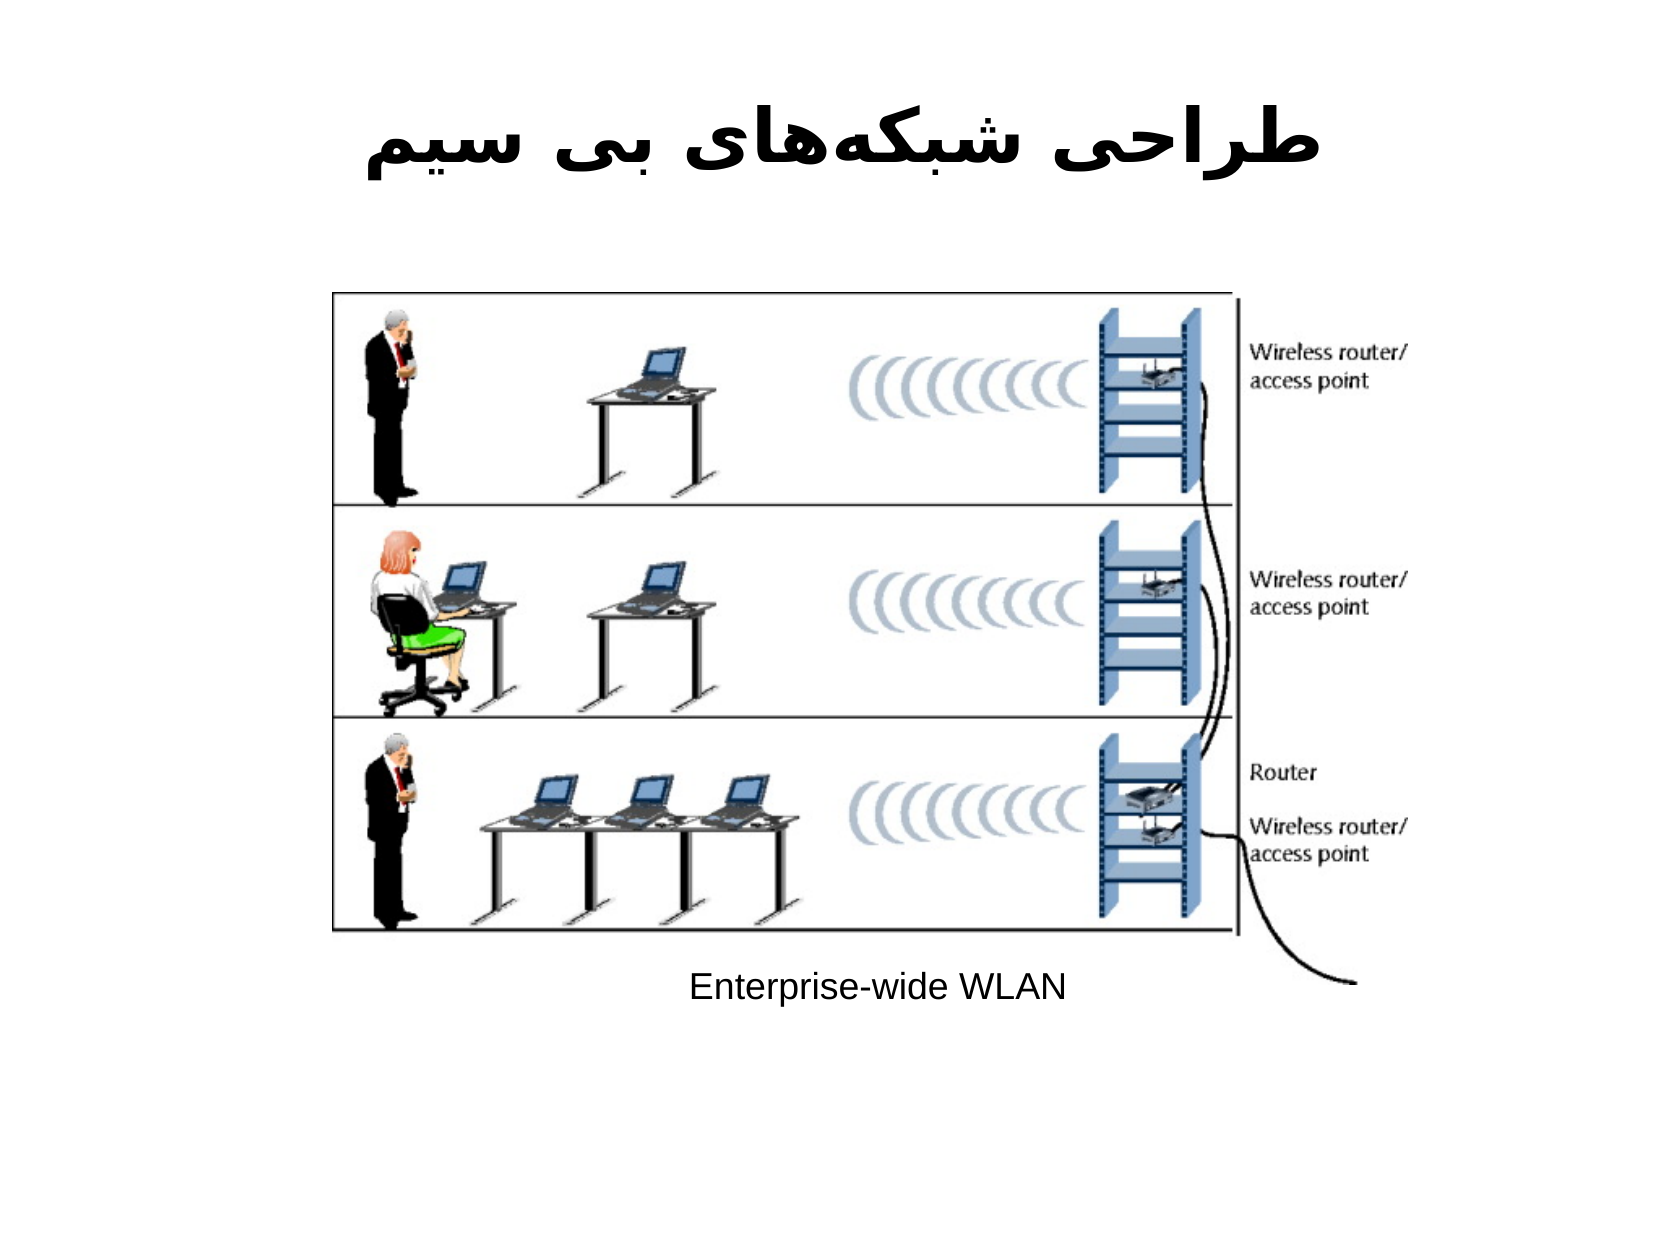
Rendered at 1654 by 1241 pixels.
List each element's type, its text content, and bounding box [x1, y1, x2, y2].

title طراحی شبکه‌های بی سیم [168, 38, 1519, 226]
text_box Enterprise-wide WLAN [319, 954, 1083, 1015]
picture [332, 292, 1408, 985]
